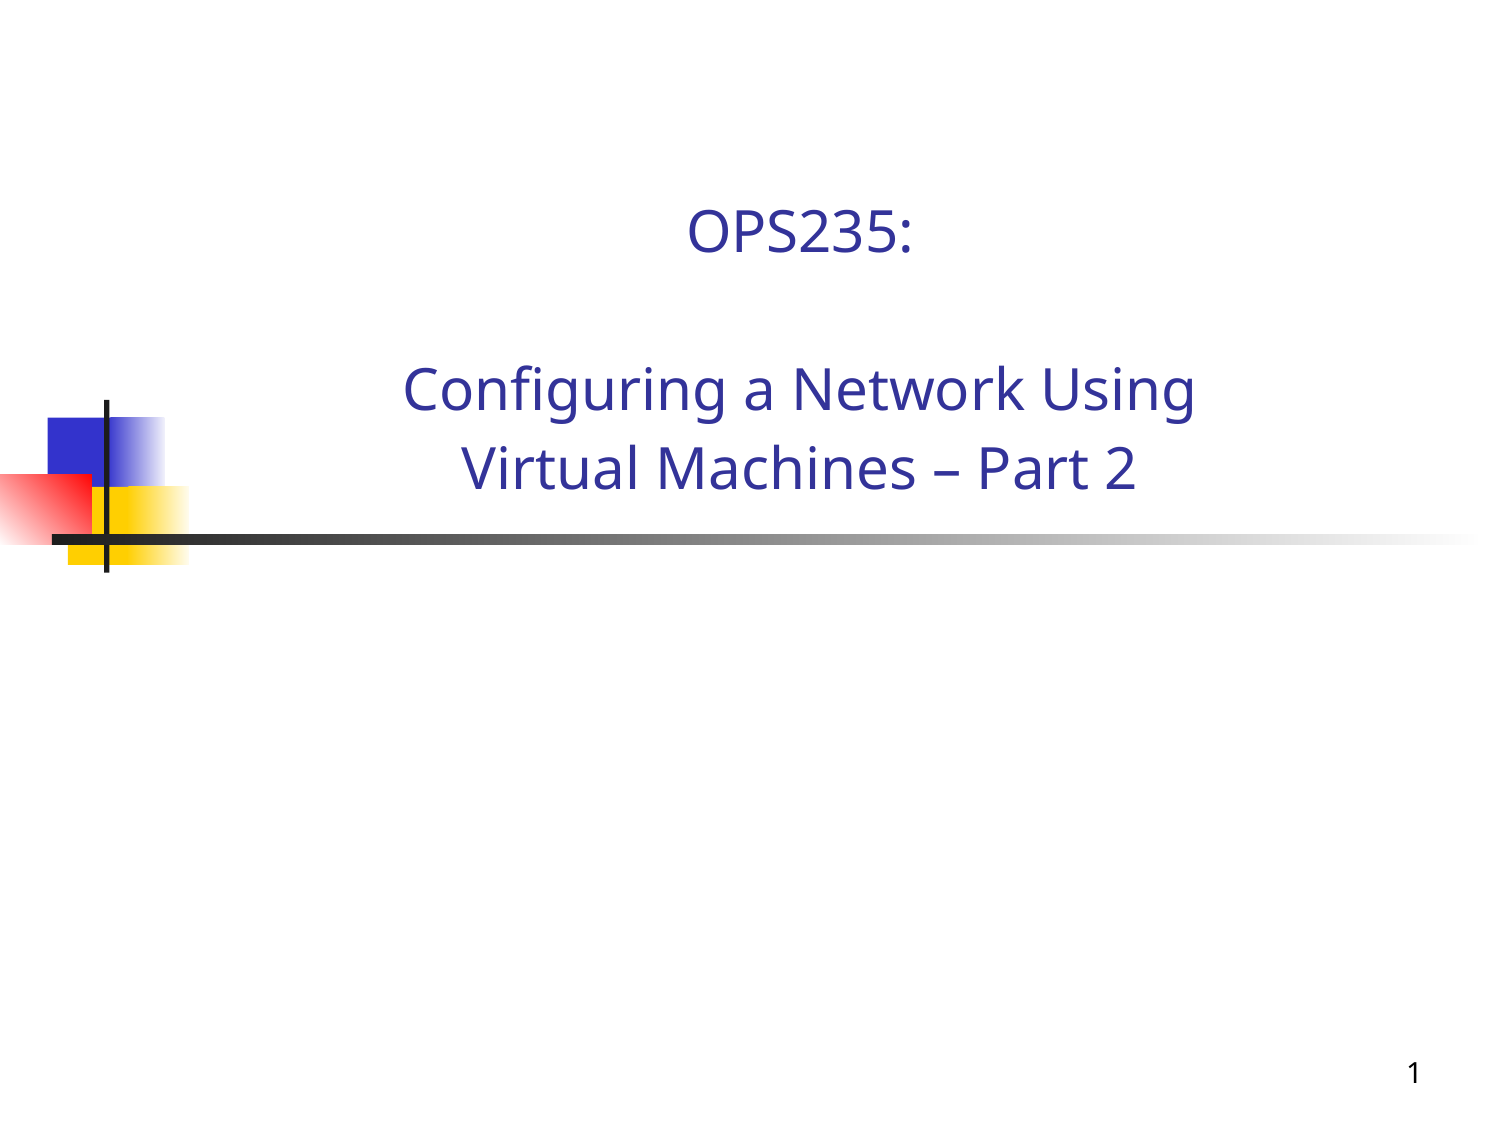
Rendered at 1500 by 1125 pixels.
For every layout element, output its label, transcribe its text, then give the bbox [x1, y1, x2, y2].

title OPS235: Configuring a Network Using Virtual Machines – Part 2 [162, 228, 1438, 515]
